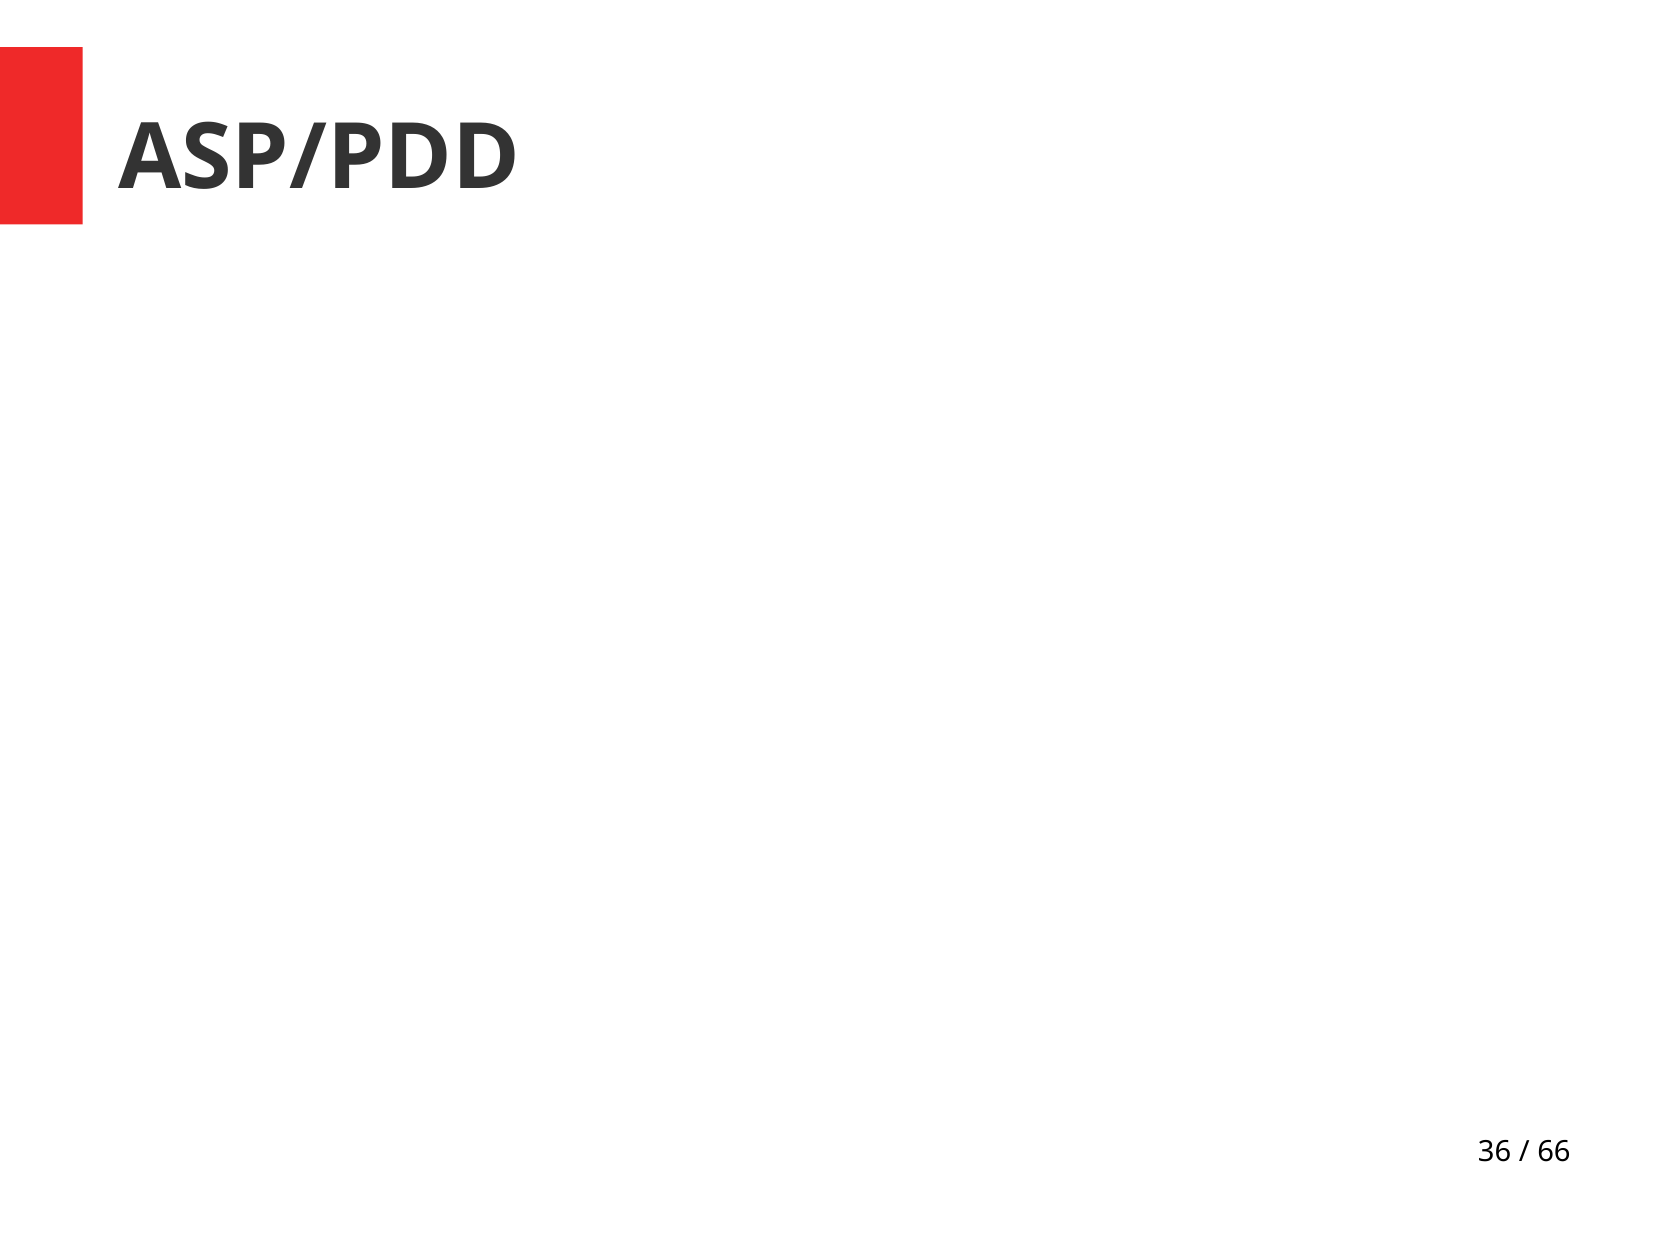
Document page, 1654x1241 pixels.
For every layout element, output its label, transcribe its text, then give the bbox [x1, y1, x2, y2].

title ASP/PDD [118, 49, 1571, 257]
